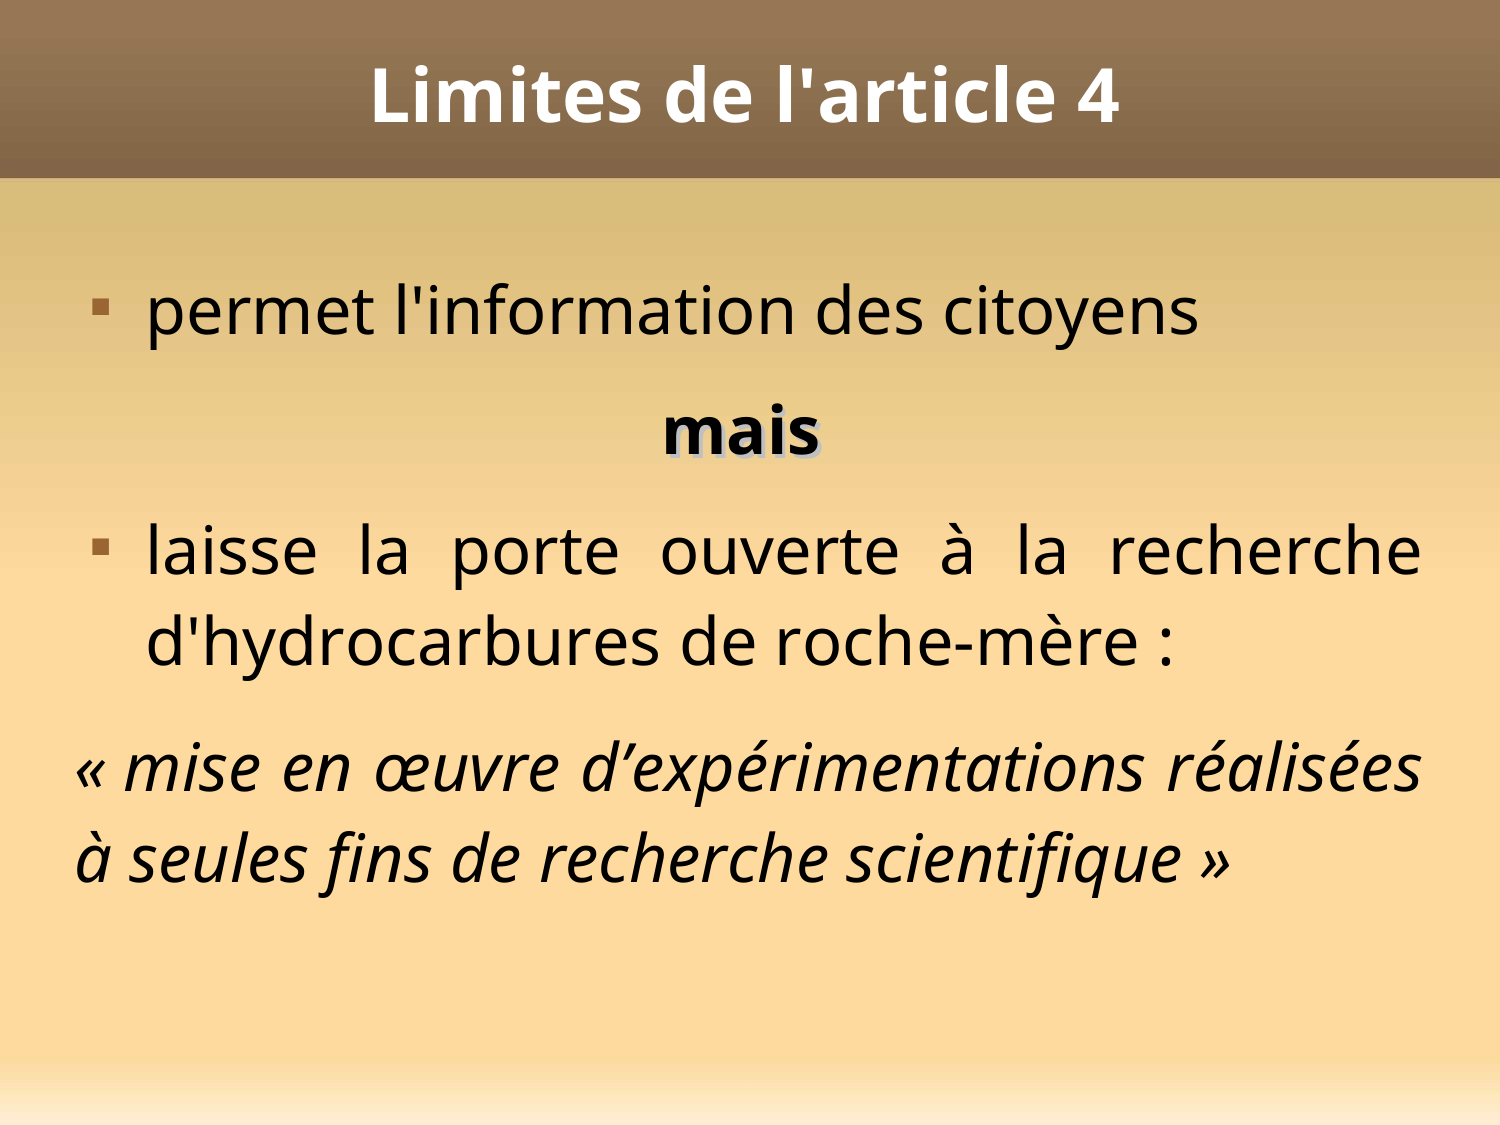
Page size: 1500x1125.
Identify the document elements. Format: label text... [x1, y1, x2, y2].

picture [0, 0, 1500, 1125]
list permet l'information des citoyens mais laisse la porte ouverte à la recherche d'hydrocarbures de roche-mère : « mise en œuvre d’expérimentations réalisées à seules fins de recherche scientifique » [74, 263, 1425, 1067]
title Limites de l'article 4 [69, 0, 1420, 188]
